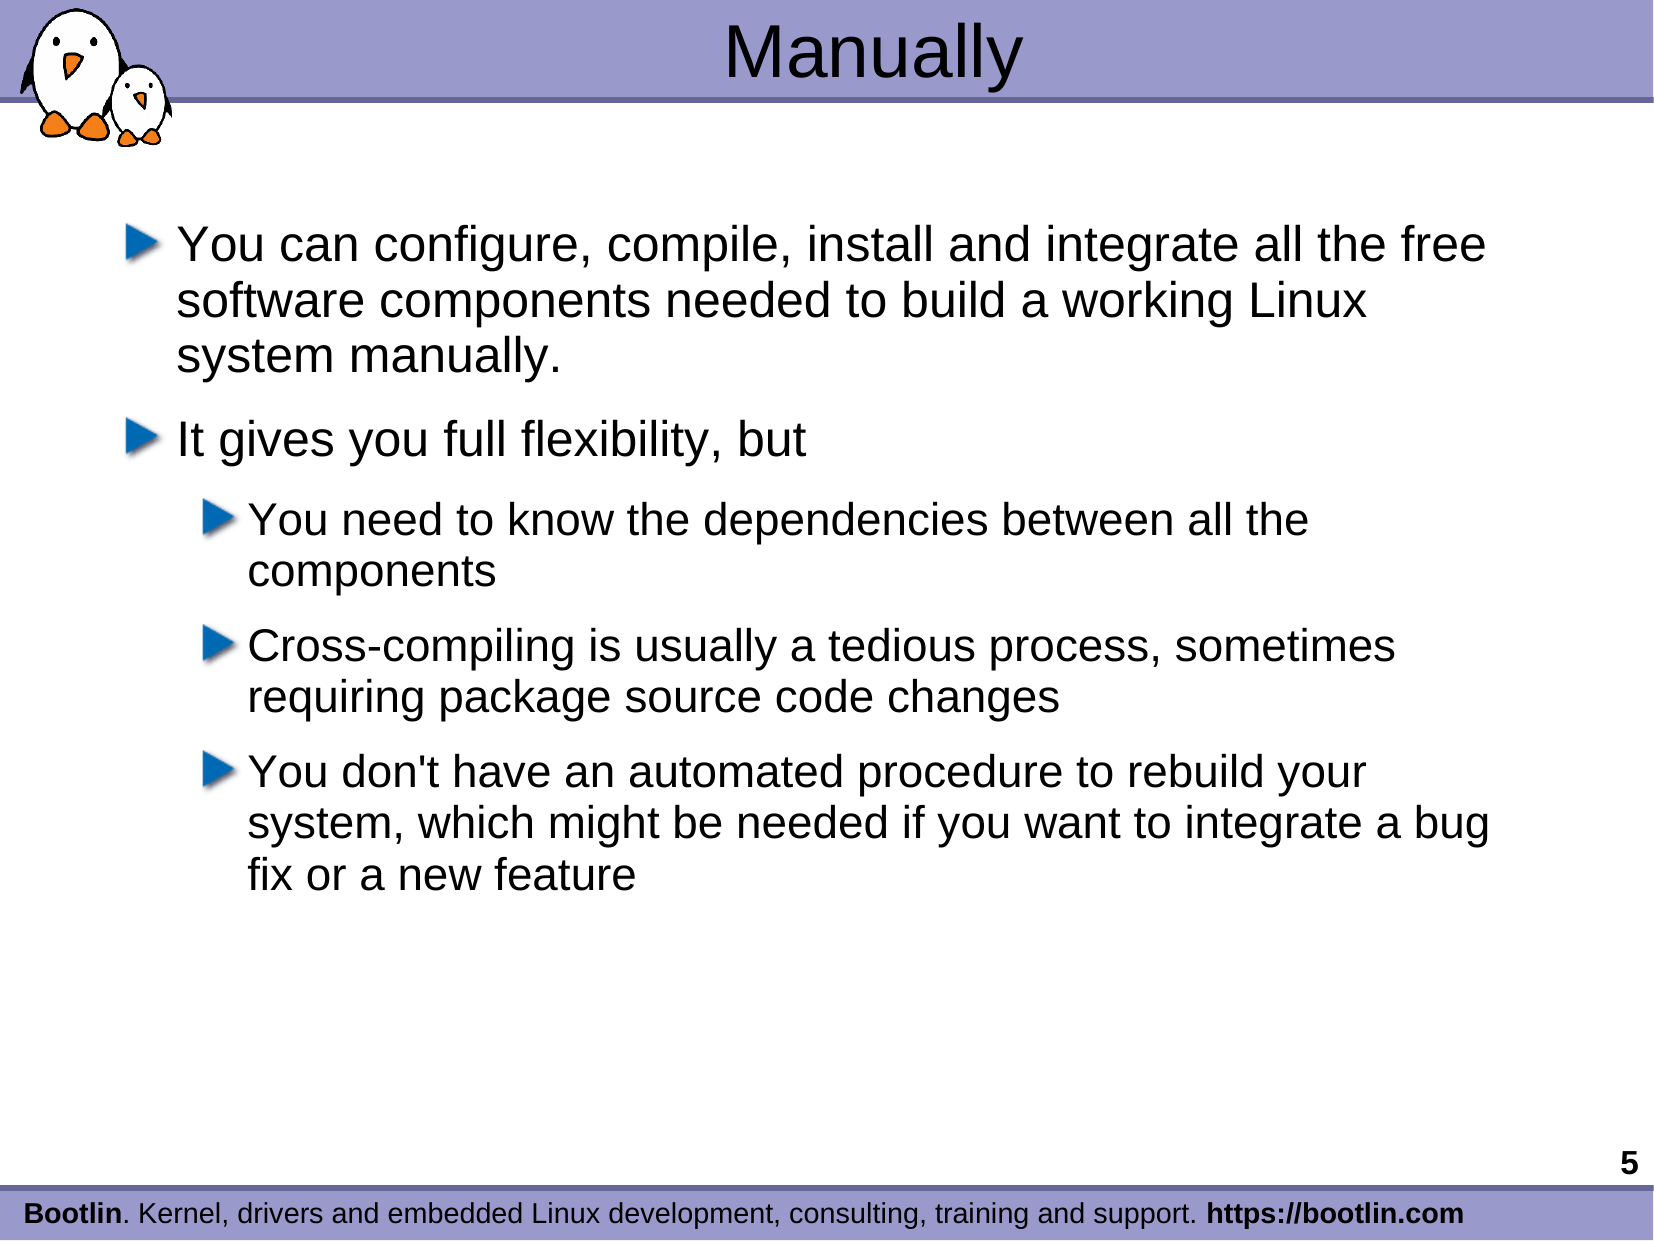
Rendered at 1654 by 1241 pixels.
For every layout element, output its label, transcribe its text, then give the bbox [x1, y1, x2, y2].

title Manually [197, 5, 1551, 97]
list You can configure, compile, install and integrate all the free software components needed to build a working Linux system manually. It gives you full flexibility, but You need to know the dependencies between all the components Cross-compiling is usually a tedious process, sometimes requiring package source code changes You don't have an automated procedure to rebuild your system, which might be needed if you want to integrate a bug fix or a new feature [105, 216, 1518, 1066]
picture [20, 8, 172, 147]
